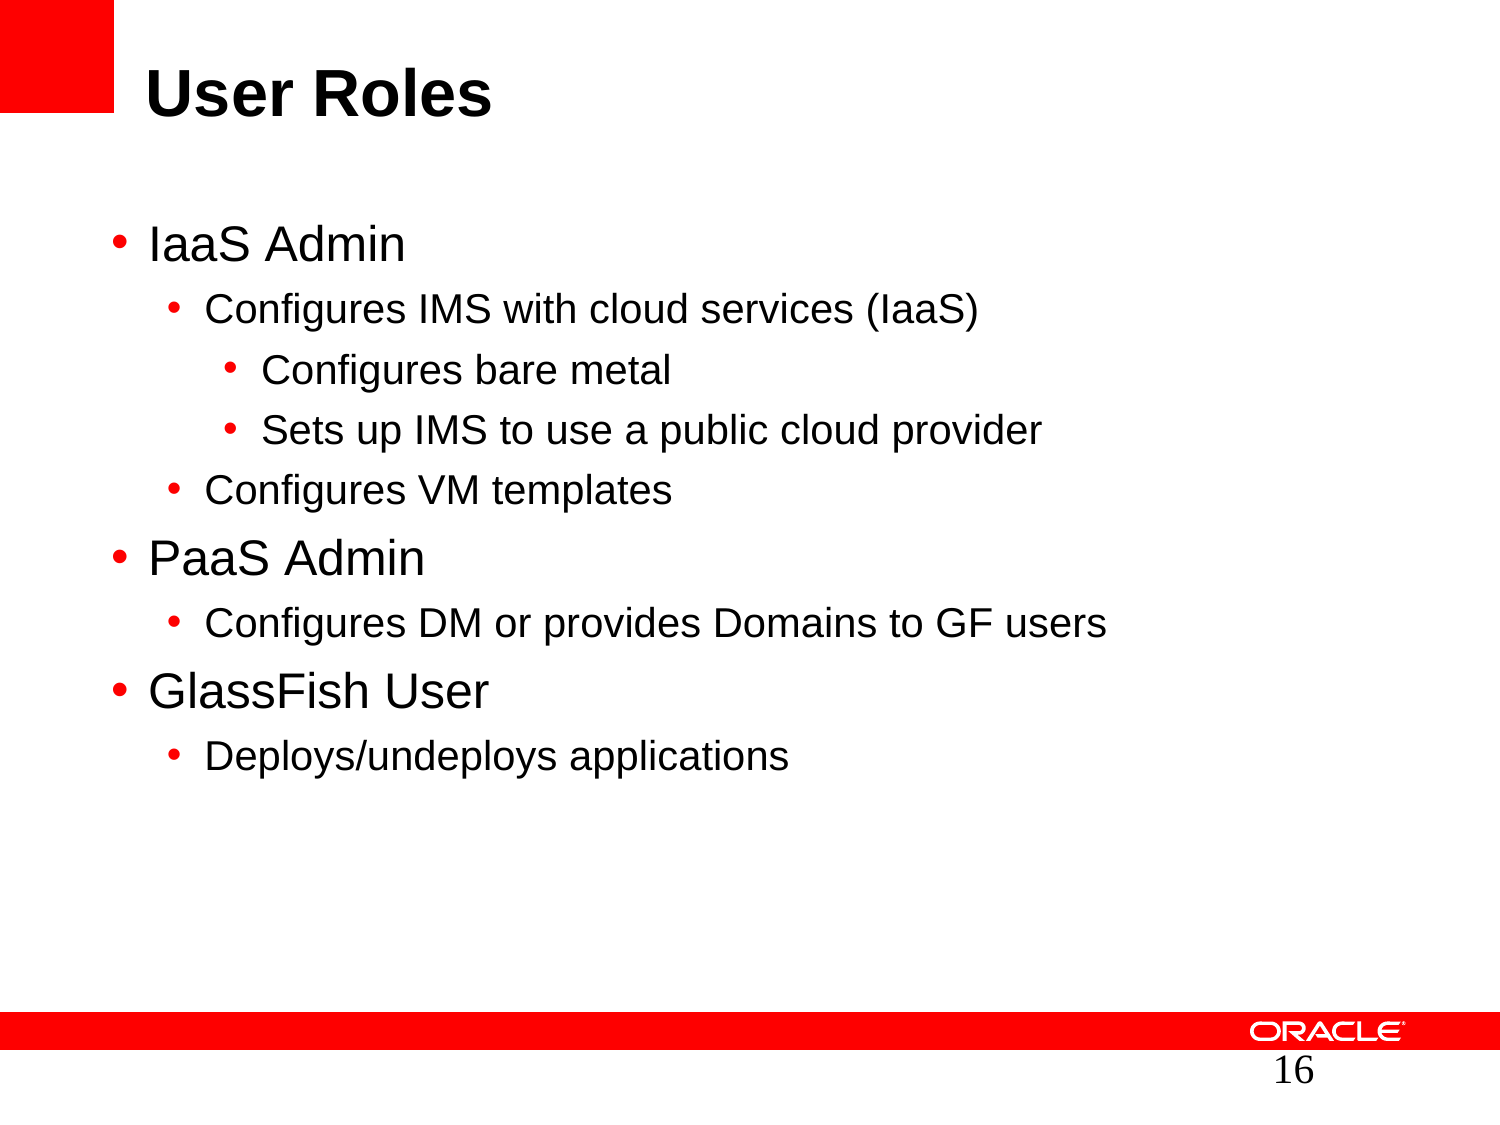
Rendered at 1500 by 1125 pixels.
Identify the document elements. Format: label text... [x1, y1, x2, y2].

list IaaS Admin Configures IMS with cloud services (IaaS) Configures bare metal Sets up IMS to use a public cloud provider Configures VM templates PaaS Admin Configures DM or provides Domains to GF users GlassFish User Deploys/undeploys applications [110, 211, 1348, 910]
picture [0, 1012, 1500, 1050]
picture [0, 0, 114, 113]
title User Roles [145, 49, 1390, 205]
